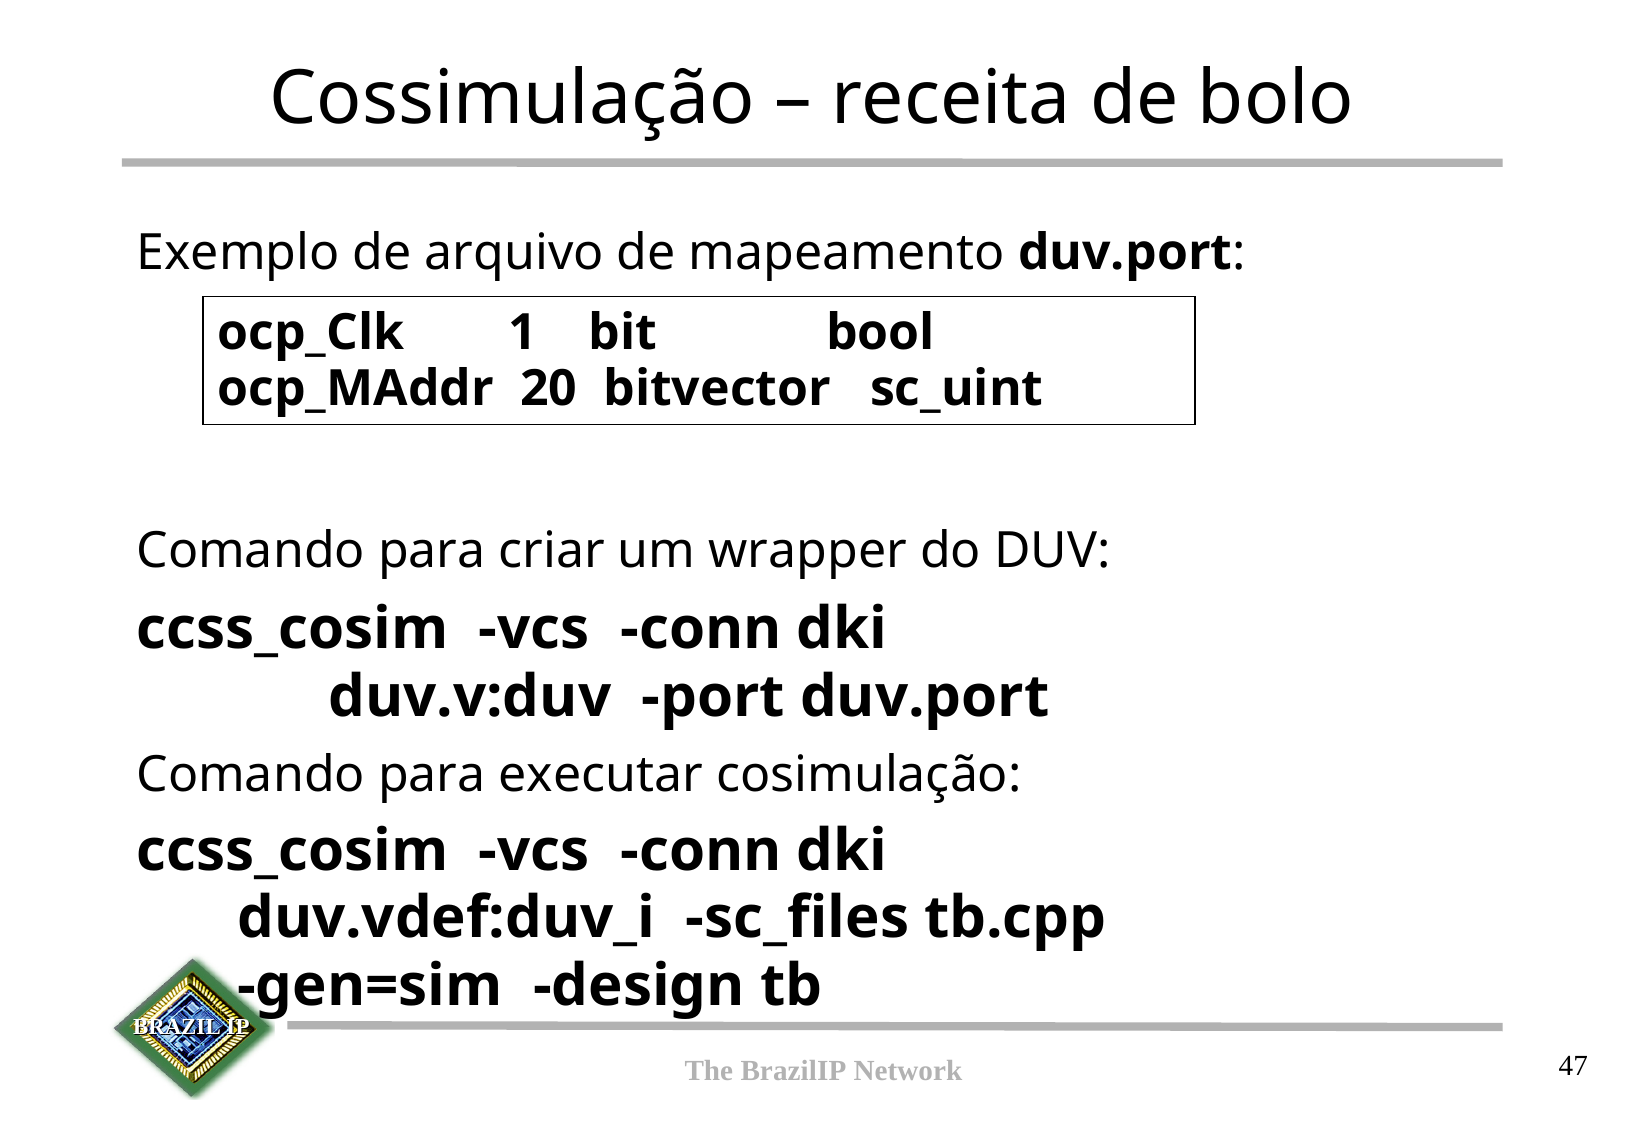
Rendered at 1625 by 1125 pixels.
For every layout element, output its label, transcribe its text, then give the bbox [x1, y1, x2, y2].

text_box ocp_Clk 1 bit bool ocp_MAddr 20 bitvector sc_uint [202, 296, 1195, 425]
picture [108, 953, 275, 1100]
list Exemplo de arquivo de mapeamento duv.port: Comando para criar um wrapper do DUV: ccss_cosim -vcs -conn dki duv.v:duv -port duv.port Comando para executar cosimulação: ccss_cosim -vcs -conn dki duv.vdef:duv_i -sc_files tb.cpp -gen=sim -design tb [121, 212, 1488, 1023]
title Cossimulação – receita de bolo [121, 41, 1503, 147]
picture [160, 1023, 169, 1033]
